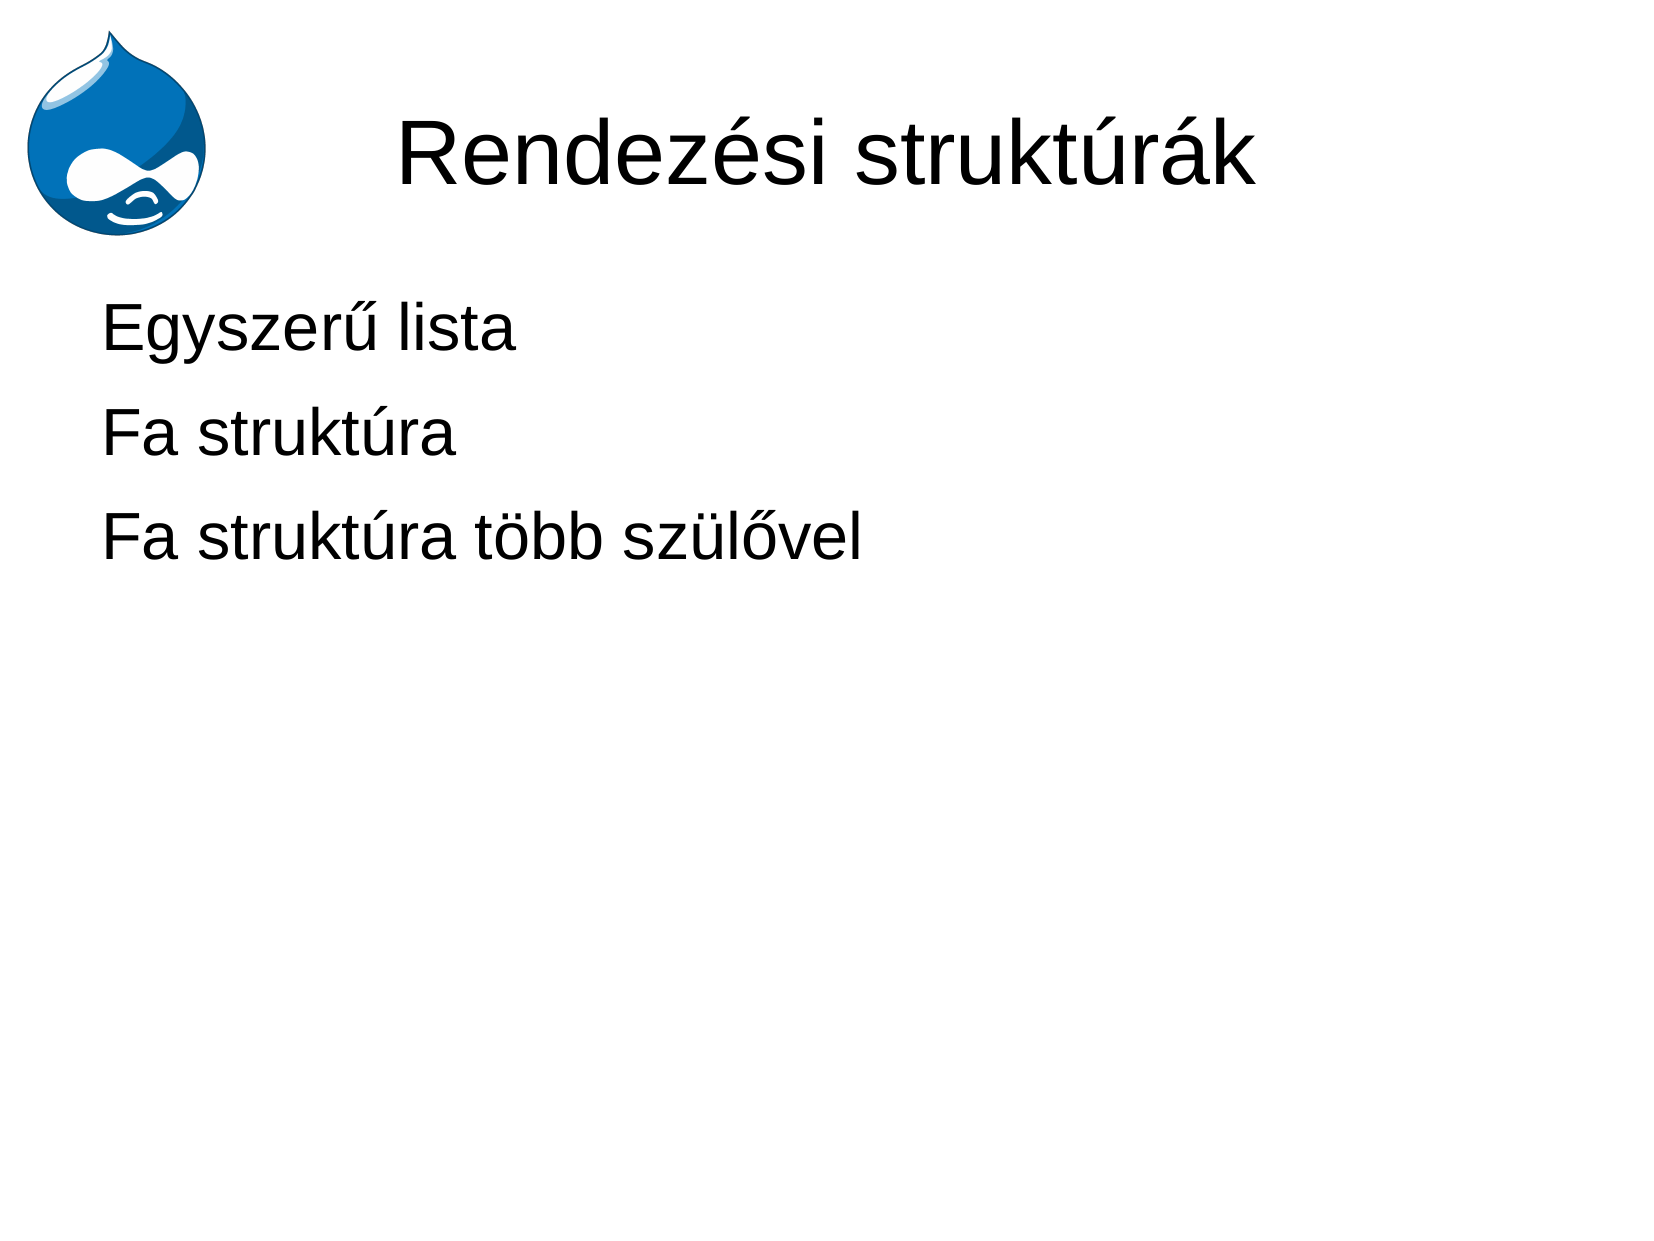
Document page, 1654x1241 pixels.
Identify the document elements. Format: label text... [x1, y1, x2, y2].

picture [26, 29, 207, 237]
title Rendezési struktúrák [82, 49, 1571, 257]
list Egyszerű lista Fa struktúra Fa struktúra több szülővel [82, 290, 1571, 1109]
